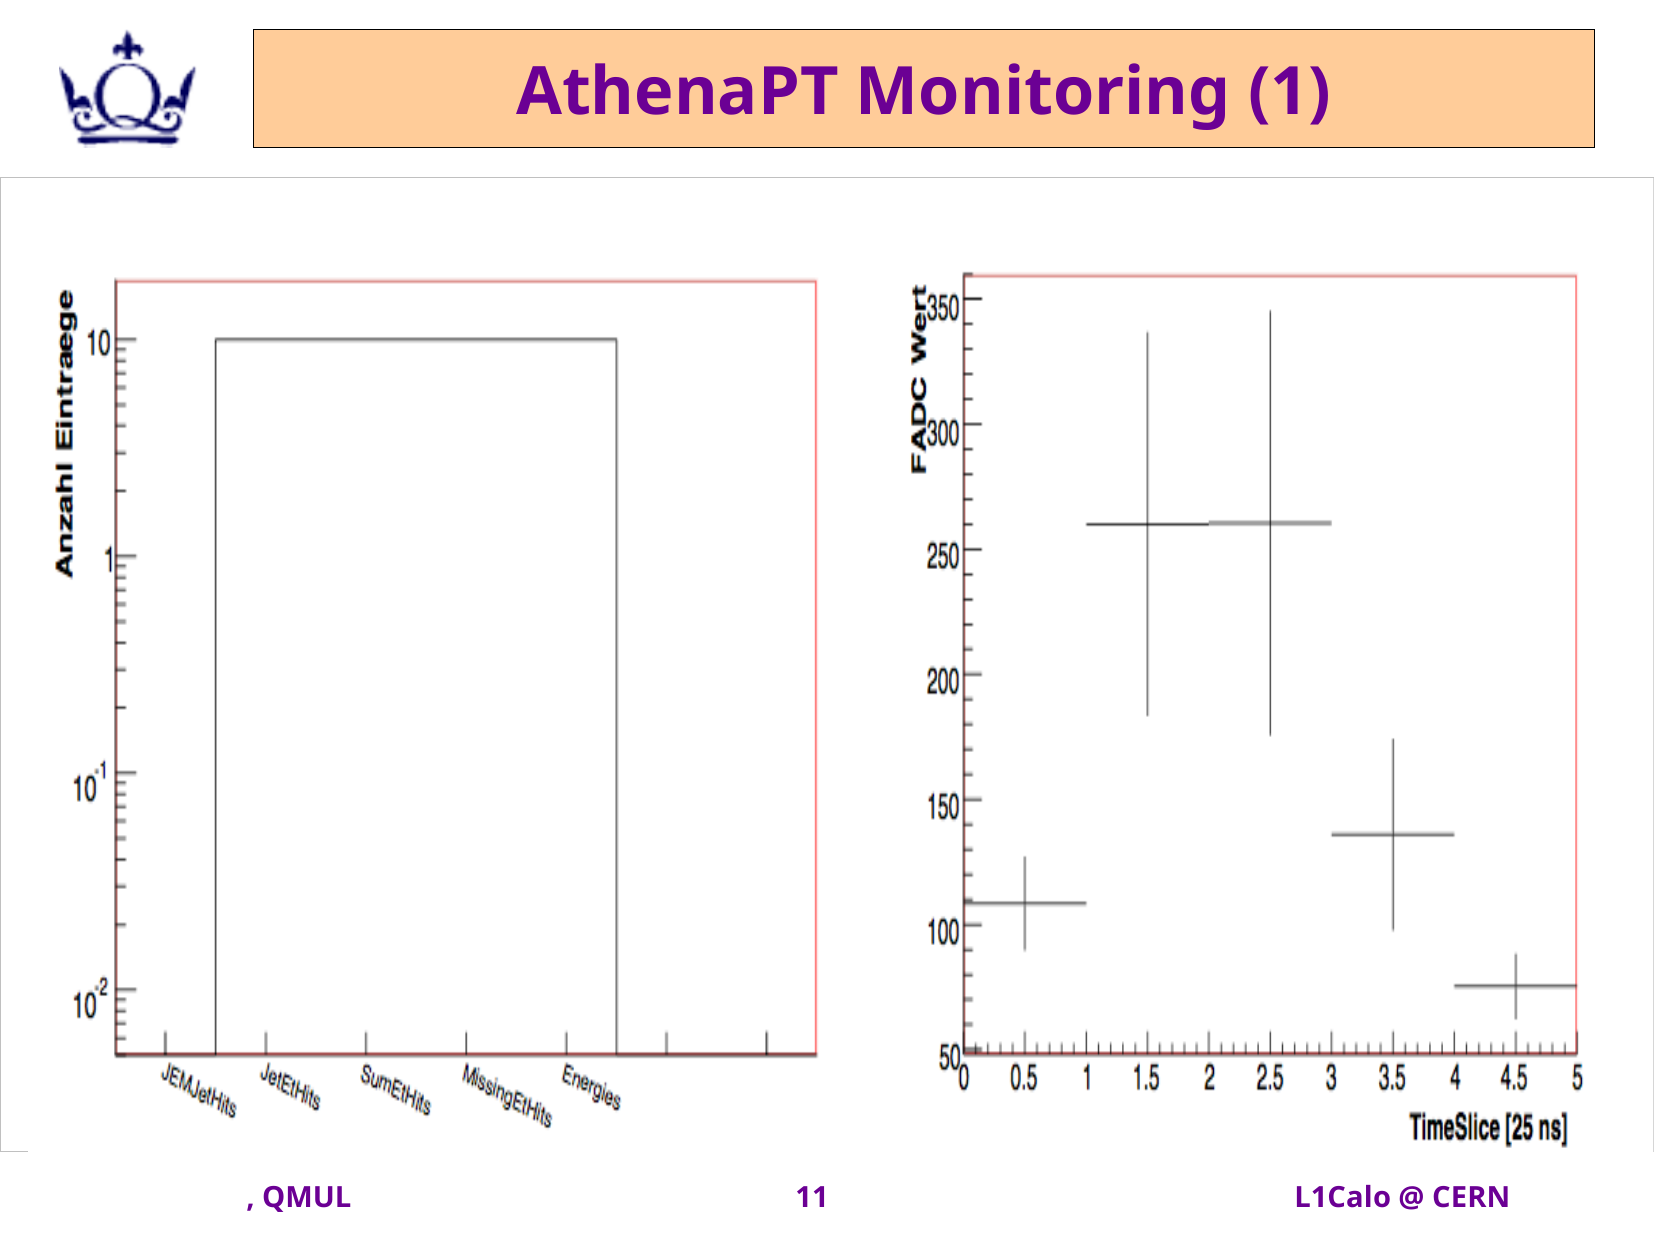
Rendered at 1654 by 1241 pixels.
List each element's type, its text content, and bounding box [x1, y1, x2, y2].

picture [59, 29, 200, 148]
picture [28, 178, 1654, 1153]
title AthenaPT Monitoring (1) [253, 29, 1595, 148]
